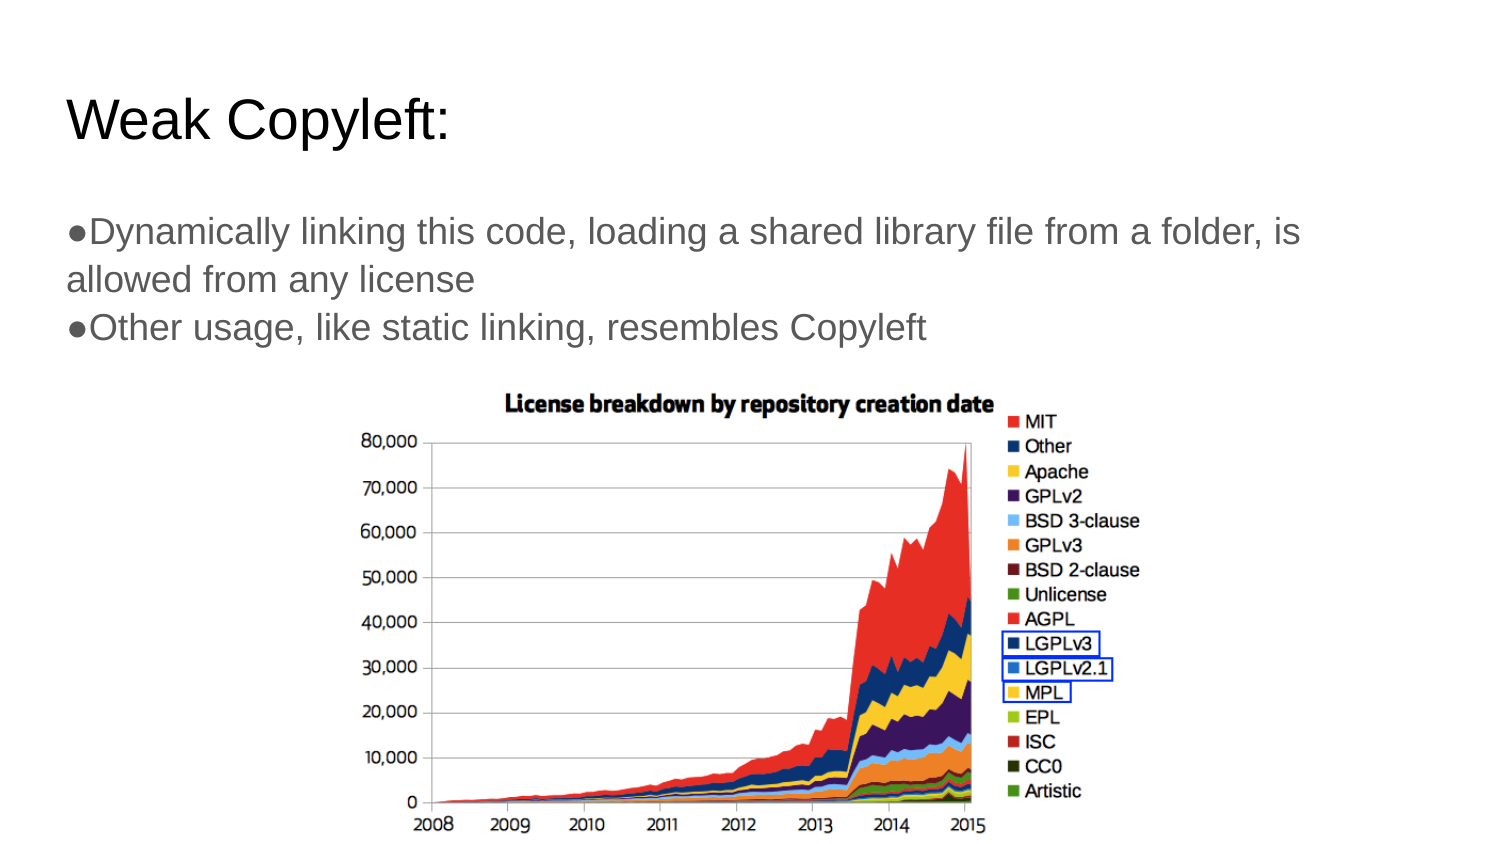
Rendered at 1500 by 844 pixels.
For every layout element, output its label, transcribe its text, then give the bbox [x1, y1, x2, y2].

picture [344, 369, 1156, 844]
title Weak Copyleft: [51, 72, 1449, 167]
list Dynamically linking this code, loading a shared library file from a folder, is allowed from any license Other usage, like static linking, resembles Copyleft [51, 189, 1449, 750]
